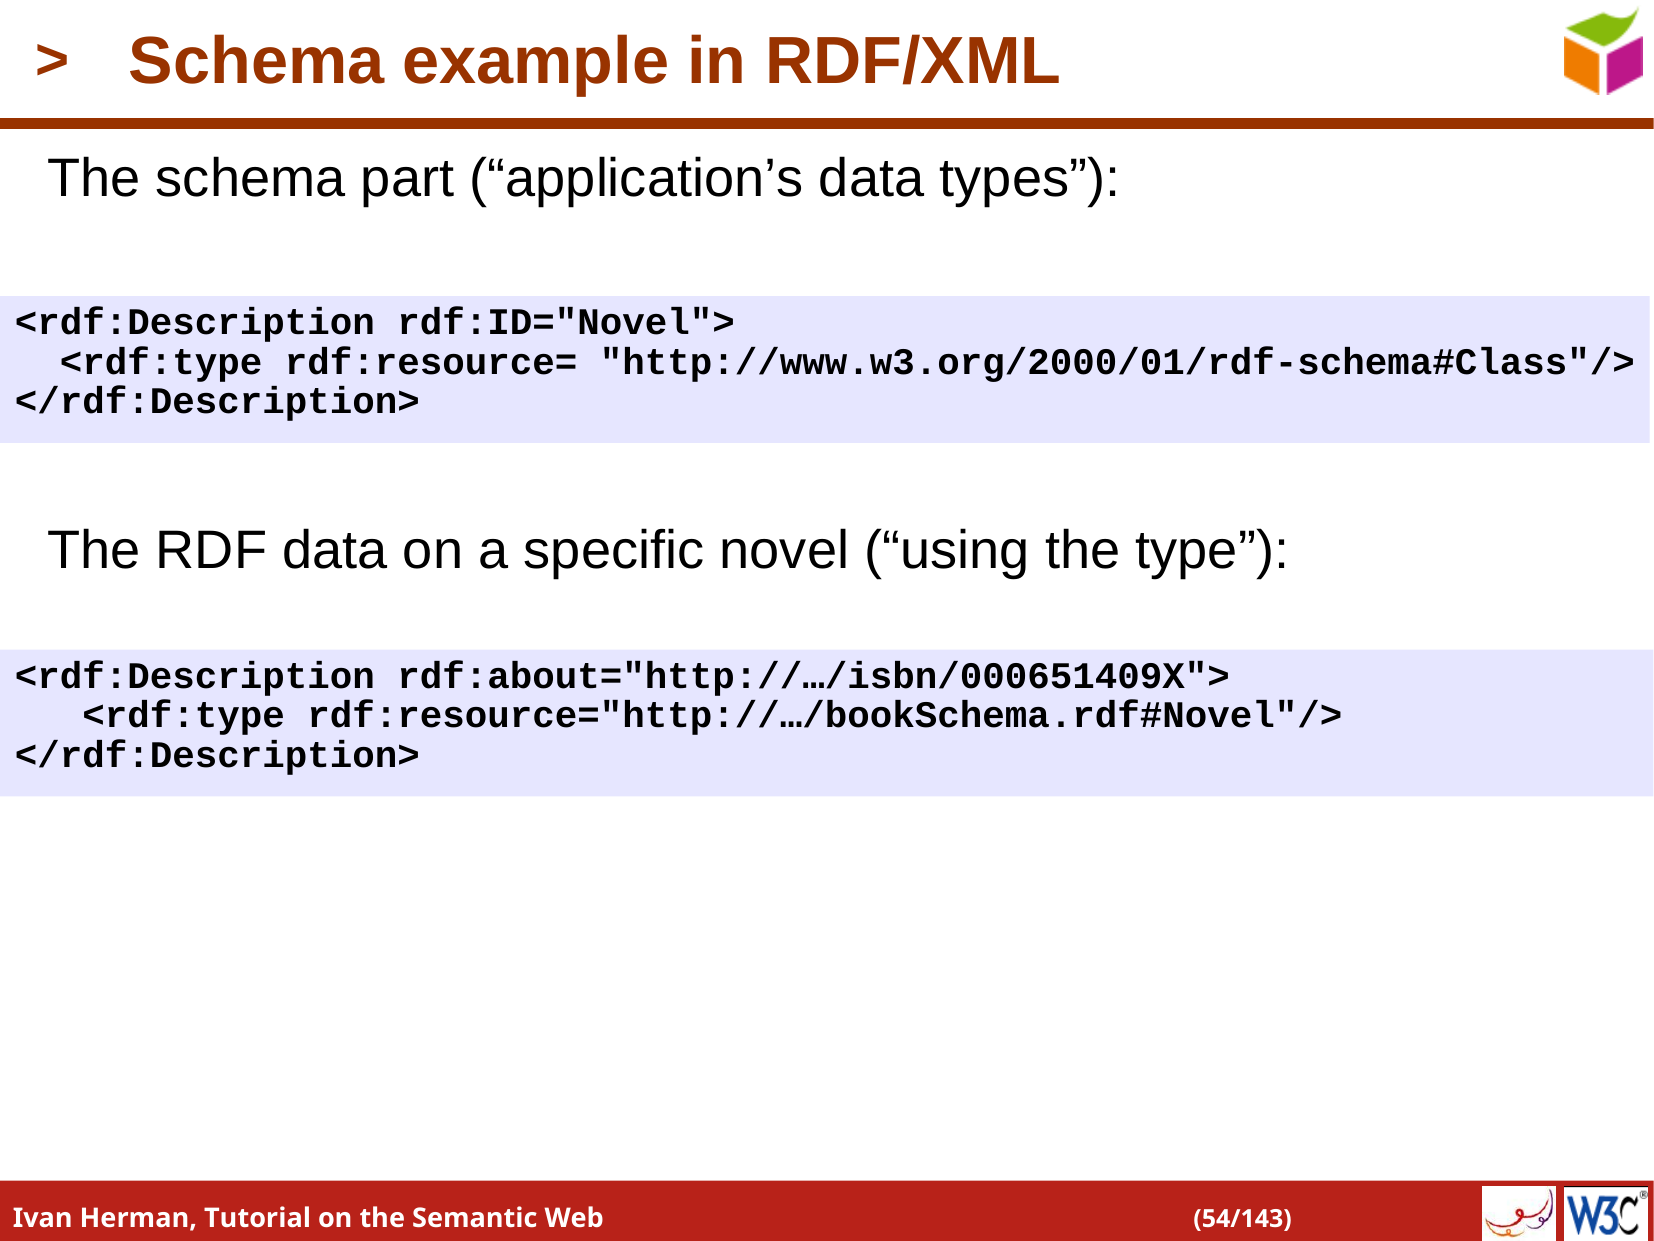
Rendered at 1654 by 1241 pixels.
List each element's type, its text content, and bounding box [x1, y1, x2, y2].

text_box <rdf:Description rdf:ID="Novel"> <rdf:type rdf:resource= "http://www.w3.org/2000/01/rdf-schema#Class"/> </rdf:Description> [0, 296, 1650, 443]
picture [1482, 1186, 1556, 1241]
picture [1564, 5, 1643, 95]
picture [1564, 1186, 1648, 1241]
list The schema part (“application’s data types”): [29, 147, 1624, 237]
list The RDF data on a specific novel (“using the type”): [29, 519, 1624, 609]
text_box <rdf:Description rdf:about="http://…/isbn/000651409X"> <rdf:type rdf:resource="http://…/bookSchema.rdf#Novel"/> </rdf:Description> [0, 649, 1654, 797]
title Schema example in RDF/XML [93, 0, 1493, 119]
